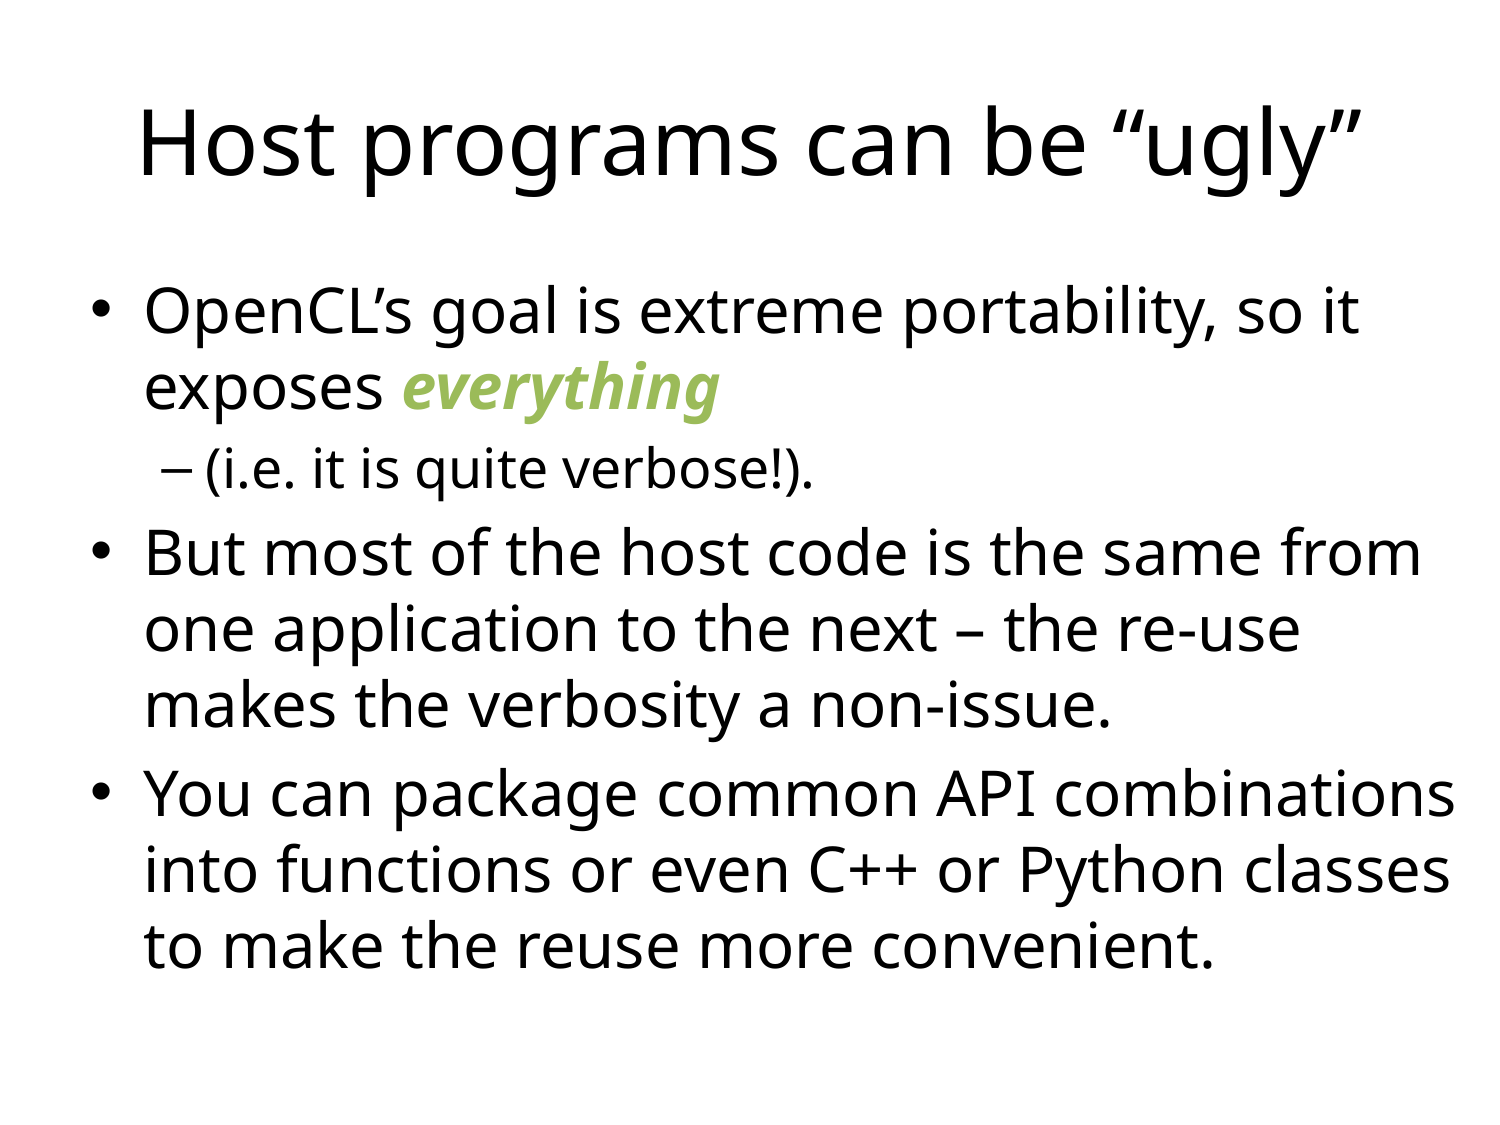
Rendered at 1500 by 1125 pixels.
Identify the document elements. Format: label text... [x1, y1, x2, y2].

list OpenCL’s goal is extreme portability, so it exposes everything (i.e. it is quite verbose!). But most of the host code is the same from one application to the next – the re-use makes the verbosity a non-issue. You can package common API combinations into functions or even C++ or Python classes to make the reuse more convenient. [75, 262, 1483, 1005]
title Host programs can be “ugly” [75, 45, 1425, 233]
